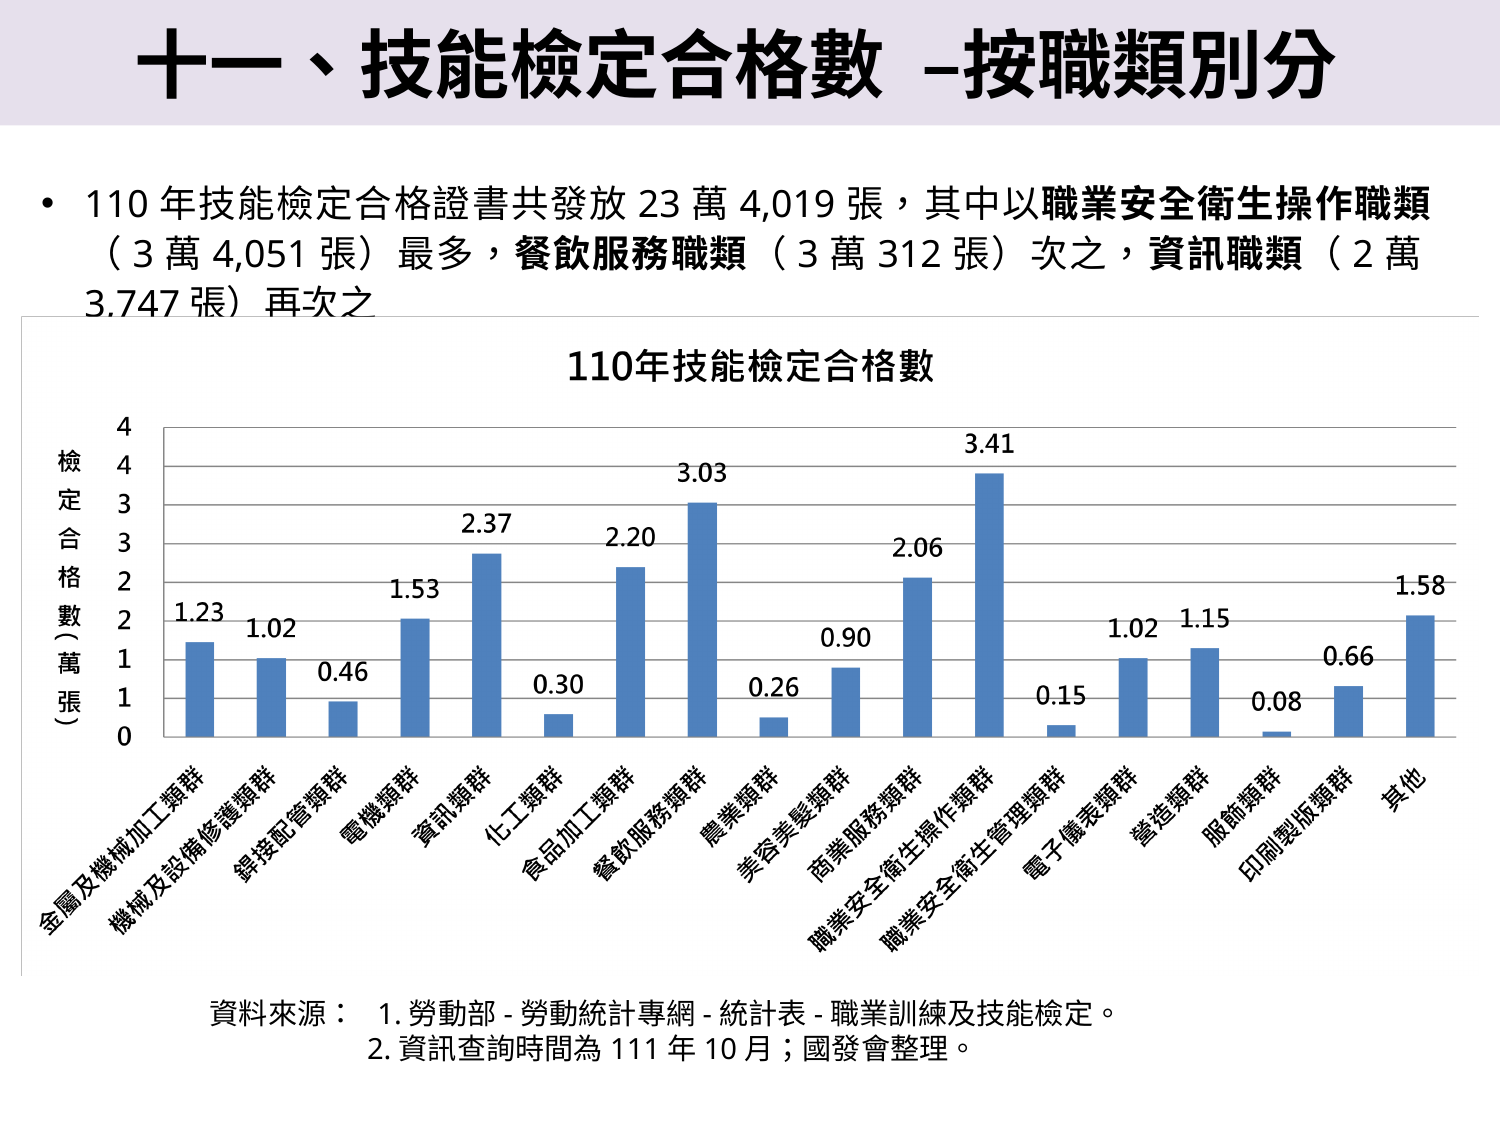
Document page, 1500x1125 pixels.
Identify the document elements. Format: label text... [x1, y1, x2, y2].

text_box 110年技能檢定合格證書共發放23萬4,019張，其中以職業安全衛生操作職類（3萬4,051張）最多，餐飲服務職類（3萬312張）次之，資訊職類（2萬3,747張）再次之 [25, 167, 1446, 316]
picture [21, 316, 1479, 976]
text_box 資料來源： 1.勞動部-勞動統計專網-統計表-職業訓練及技能檢定。 2.資訊查詢時間為111年10月；國發會整理。 [194, 987, 1500, 1108]
text_box 十一、技能檢定合格數 –按職類別分 [0, 0, 1500, 126]
